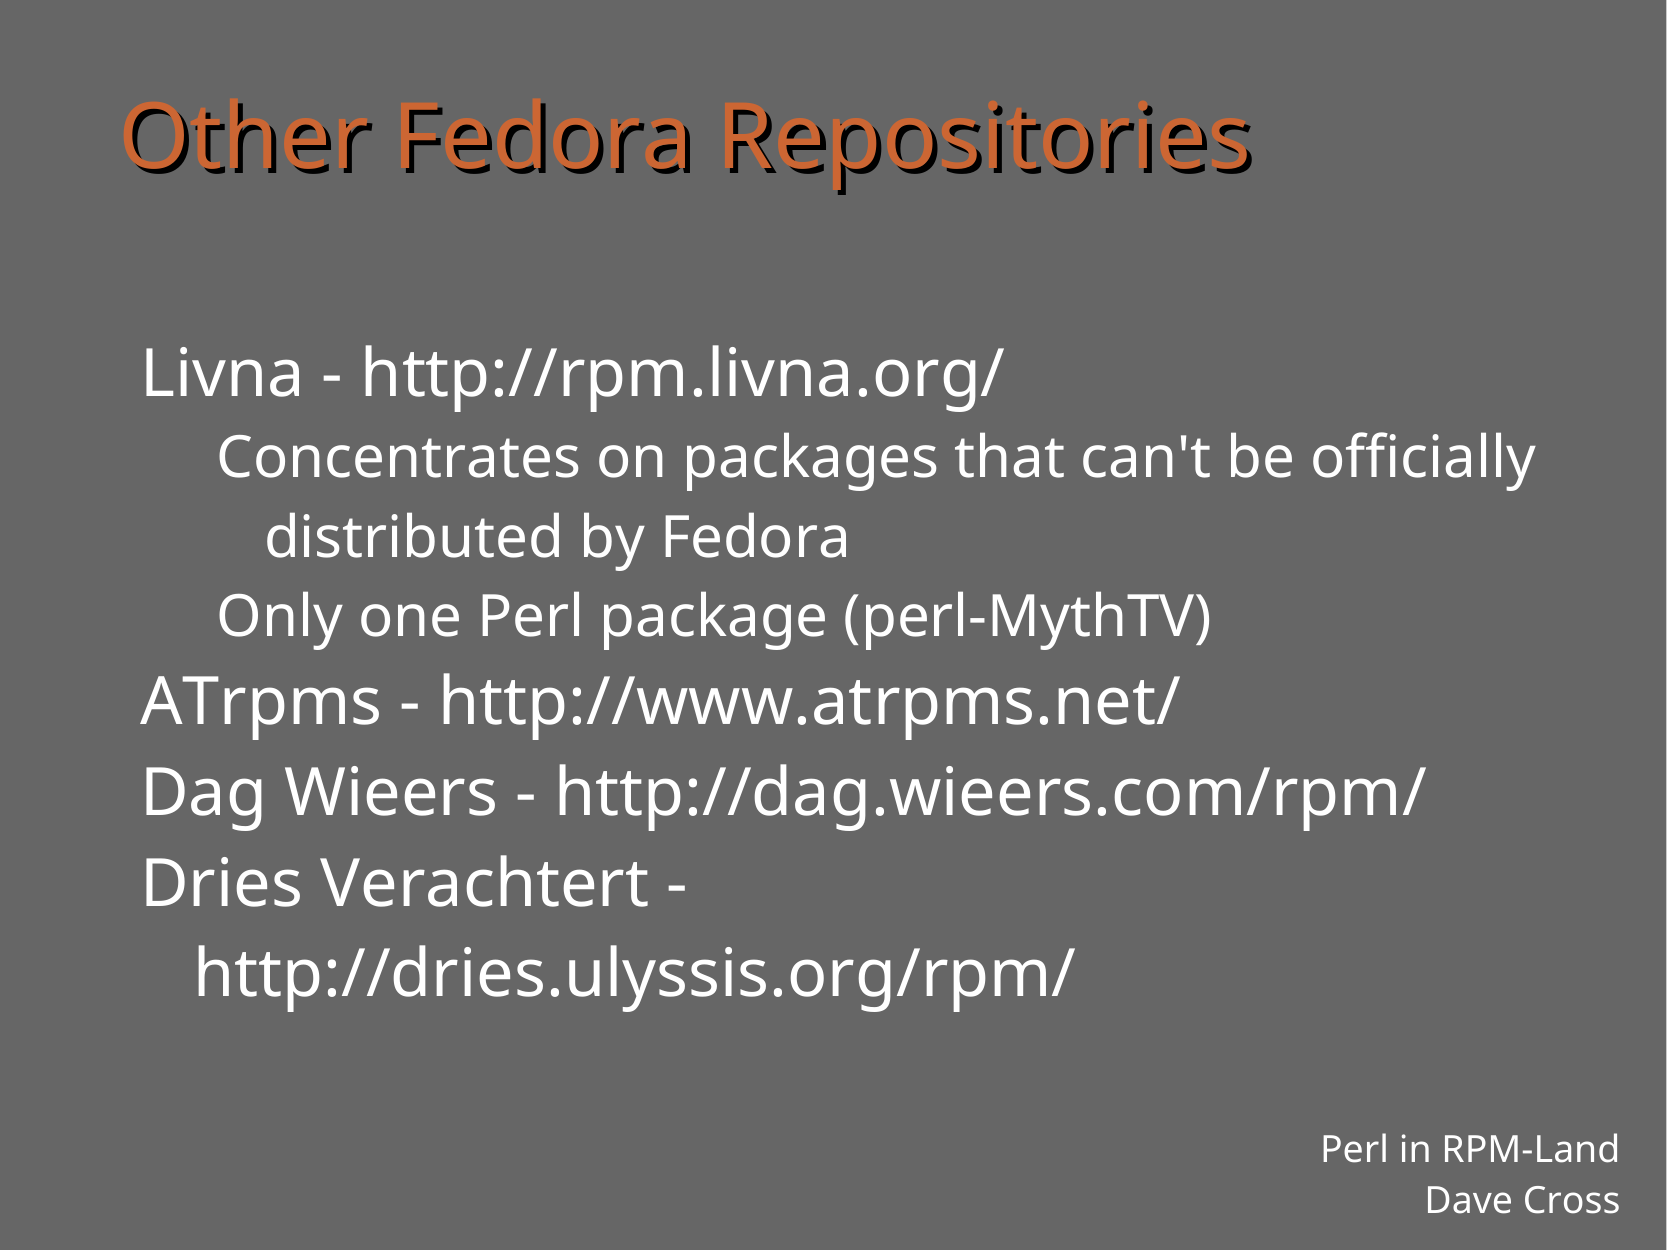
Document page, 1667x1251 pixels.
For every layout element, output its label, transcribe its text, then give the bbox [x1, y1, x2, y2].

list Livna - http://rpm.livna.org/ Concentrates on packages that can't be officially distributed by Fedora Only one Perl package (perl-MythTV) ATrpms - http://www.atrpms.net/ Dag Wieers - http://dag.wieers.com/rpm/ Dries Verachtert - http://dries.ulyssis.org/rpm/ [122, 324, 1546, 1123]
title Other Fedora Repositories [118, 59, 1542, 207]
